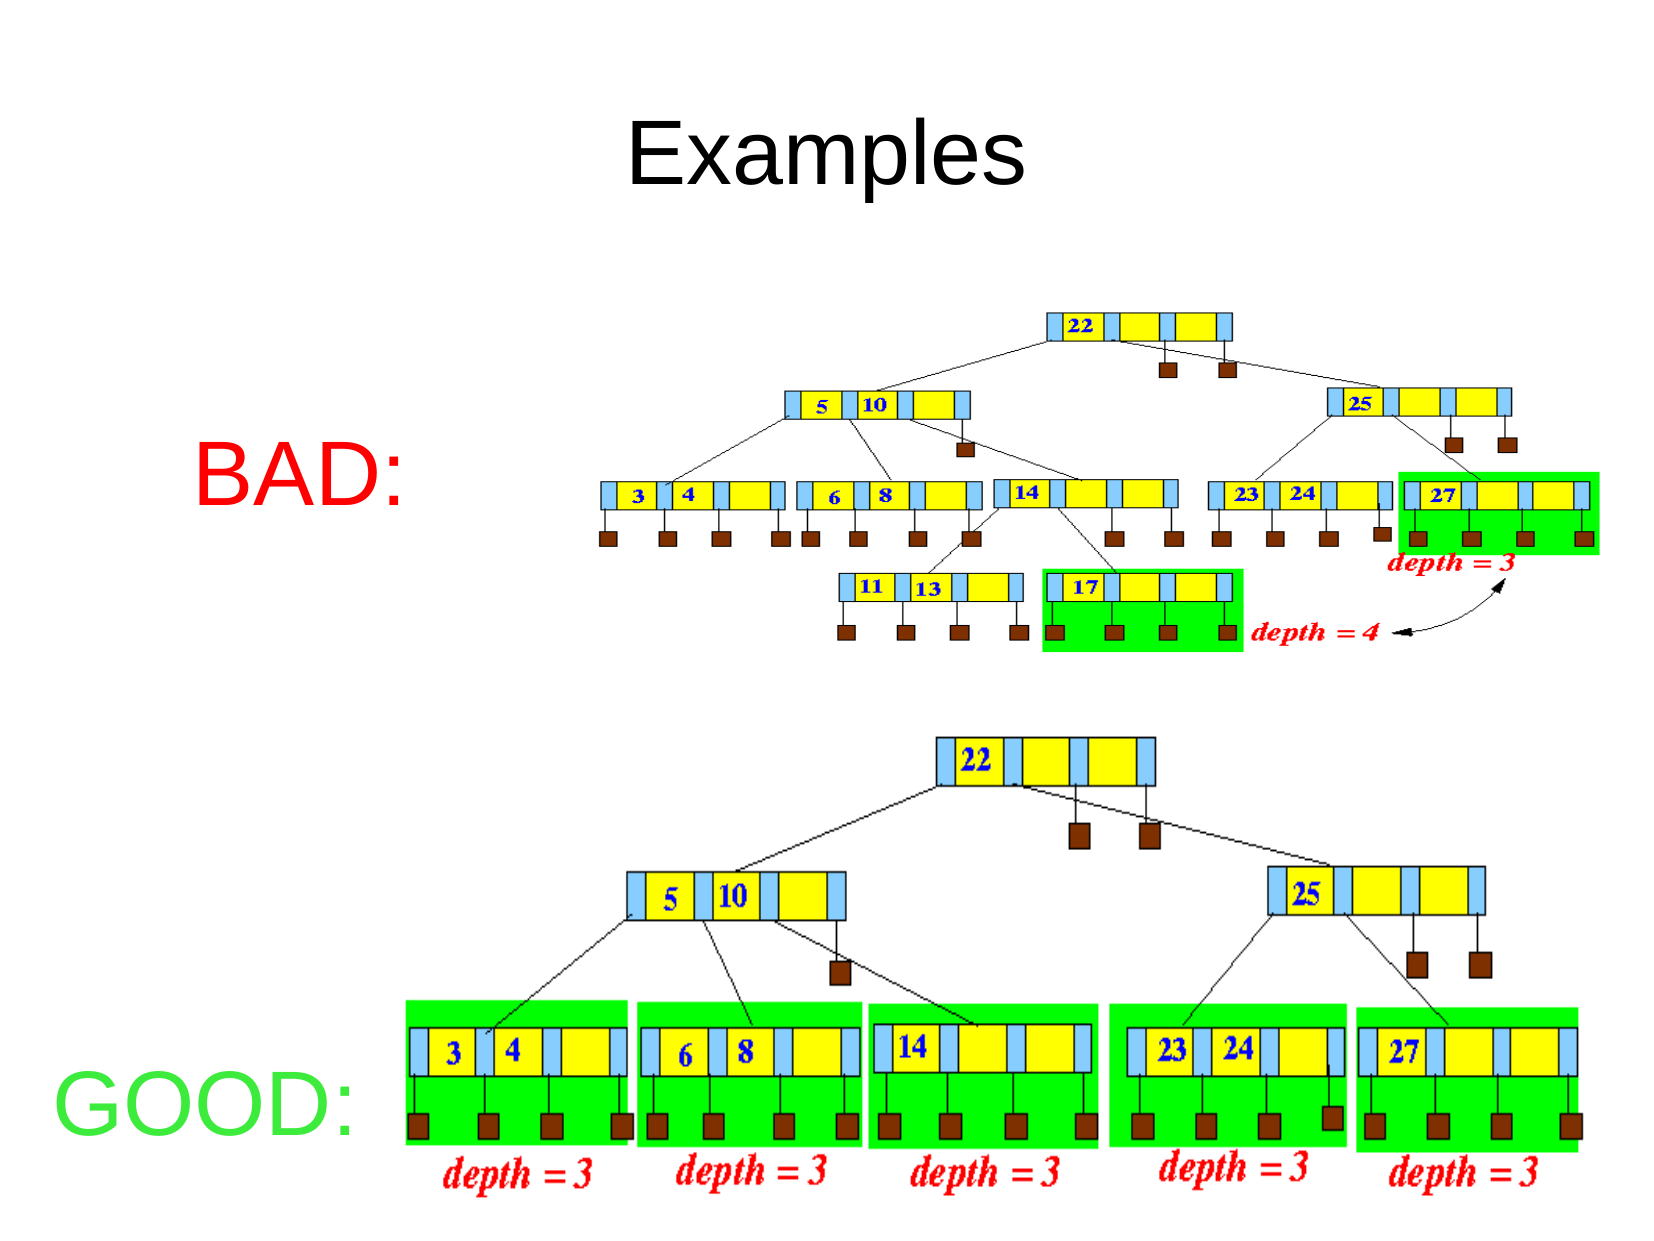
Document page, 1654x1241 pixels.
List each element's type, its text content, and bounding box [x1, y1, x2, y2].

text_box GOOD: [37, 1045, 373, 1163]
title Examples [82, 49, 1571, 257]
picture [582, 301, 1613, 676]
picture [392, 712, 1613, 1212]
title BAD: [0, 422, 601, 526]
